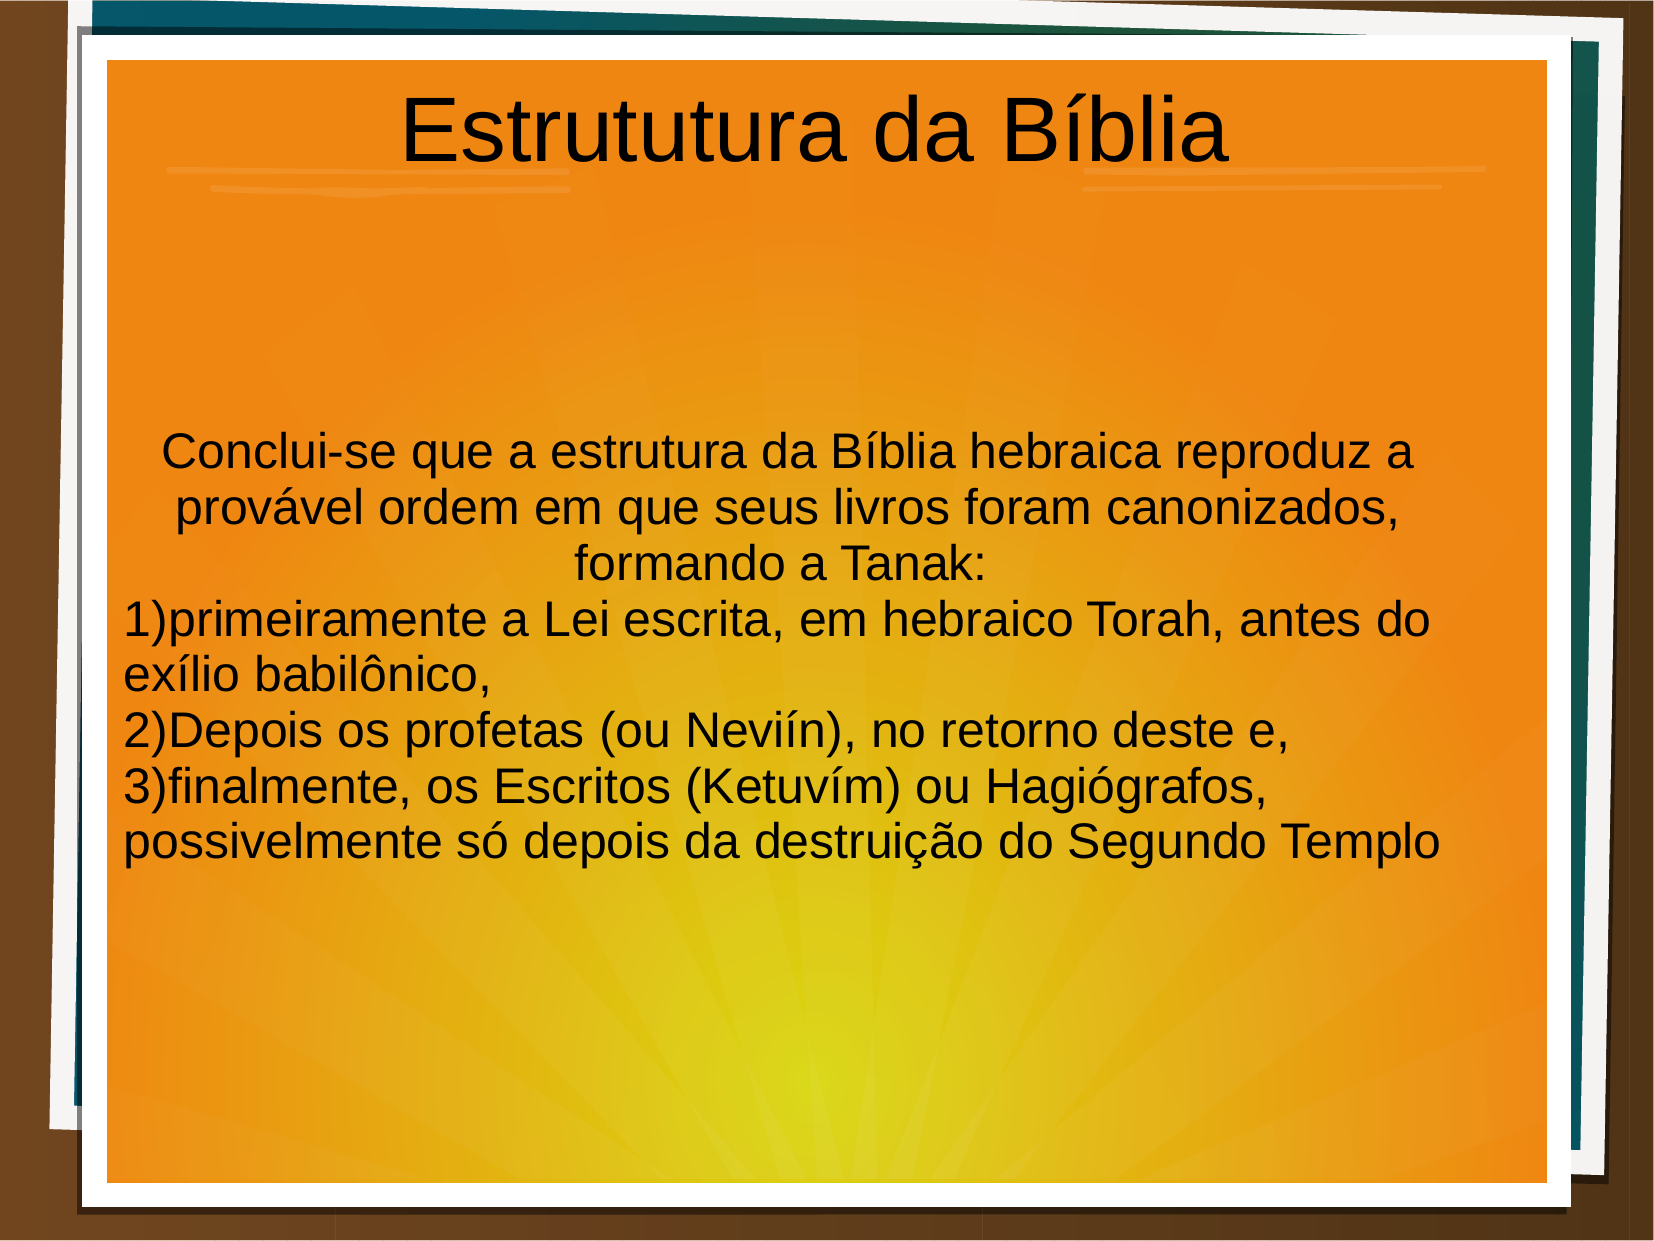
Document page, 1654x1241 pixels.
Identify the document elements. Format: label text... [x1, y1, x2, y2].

subtitle Conclui-se que a estrutura da Bíblia hebraica reproduz a provável ordem em que seus livros foram canonizados, formando a Tanak: primeiramente a Lei escrita, em hebraico Torah, antes do exílio babilônico, Depois os profetas (ou Neviín), no retorno deste e, finalmente, os Escritos (Ketuvím) ou Hagiógrafos, possivelmente só depois da destruição do Segundo Templo [124, 123, 1453, 1170]
title Estrututura da Bíblia [295, 76, 1335, 123]
